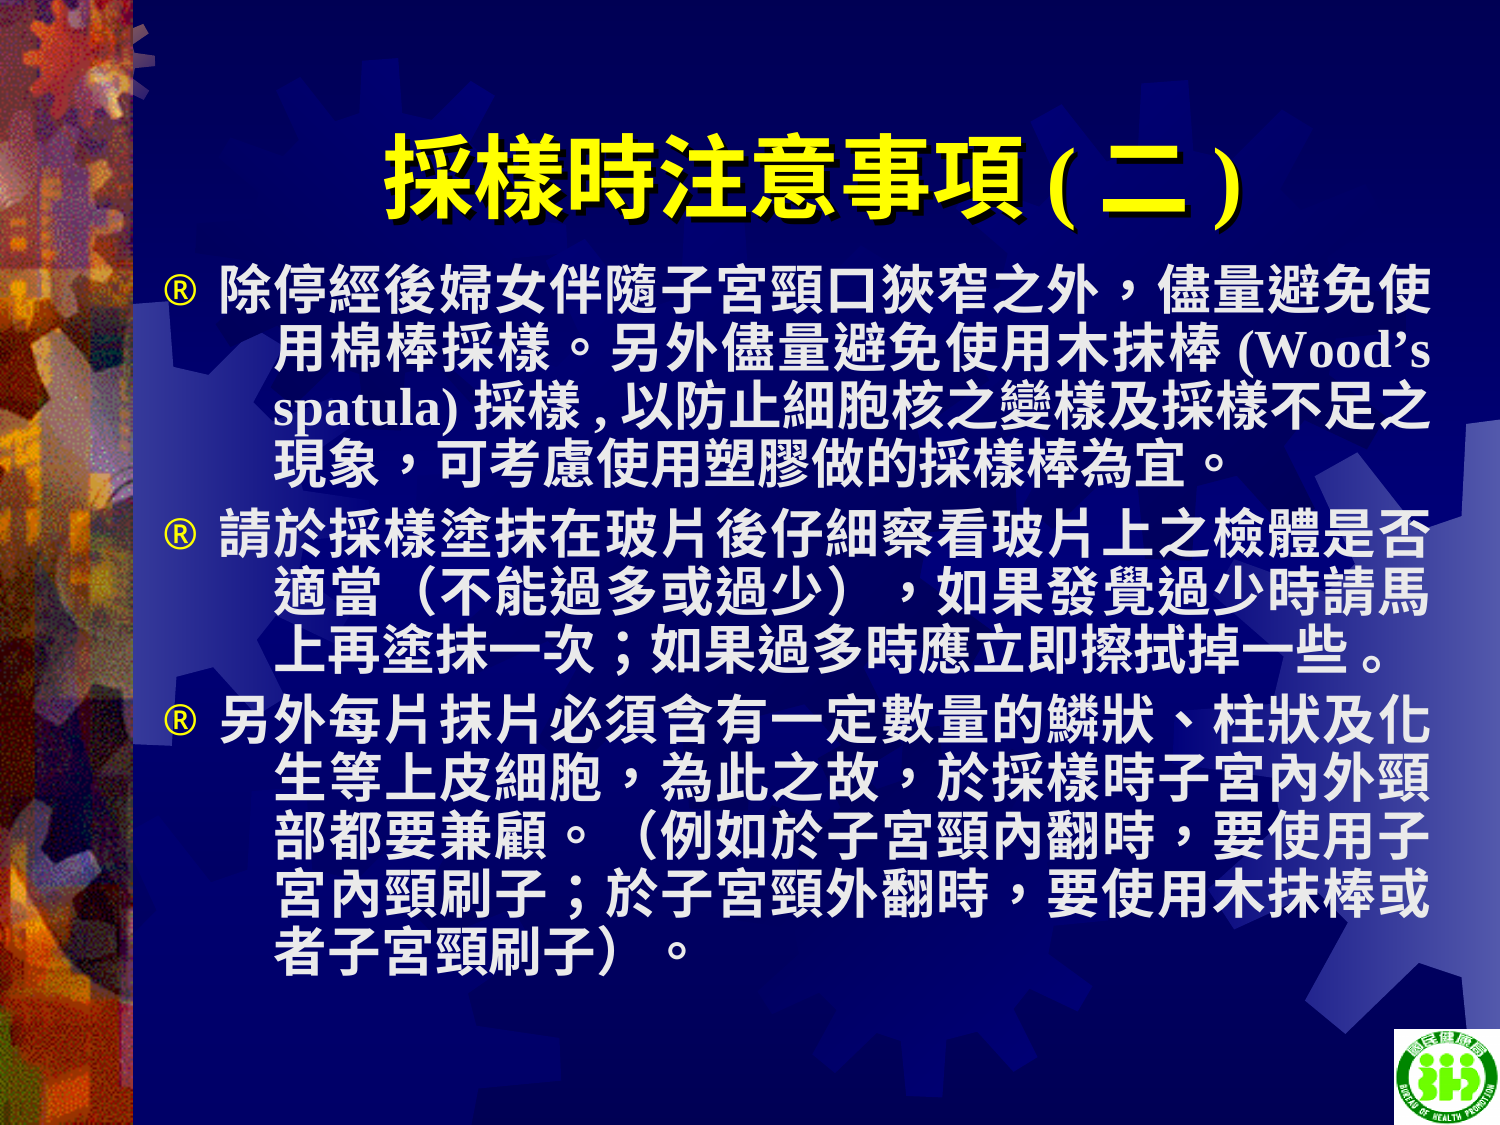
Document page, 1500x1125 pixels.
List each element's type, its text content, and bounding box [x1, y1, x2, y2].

title 採樣時注意事項(二) [174, 50, 1450, 238]
list 除停經後婦女伴隨子宮頸口狹窄之外，儘量避免使用棉棒採樣。另外儘量避免使用木抹棒(Wood’s spatula)採樣,以防止細胞核之變樣及採樣不足之現象，可考慮使用塑膠做的採樣棒為宜。 請於採樣塗抹在玻片後仔細察看玻片上之檢體是否適當（不能過多或過少），如果發覺過少時請馬上再塗抹一次；如果過多時應立即擦拭掉一些 。 另外每片抹片必須含有一定數量的鱗狀、柱狀及化生等上皮細胞，為此之故，於採樣時子宮內外頸部都要兼顧。（例如於子宮頸內翻時，要使用子宮內頸刷子；於子宮頸外翻時，要使用木抹棒或者子宮頸刷子）。 [147, 255, 1447, 992]
